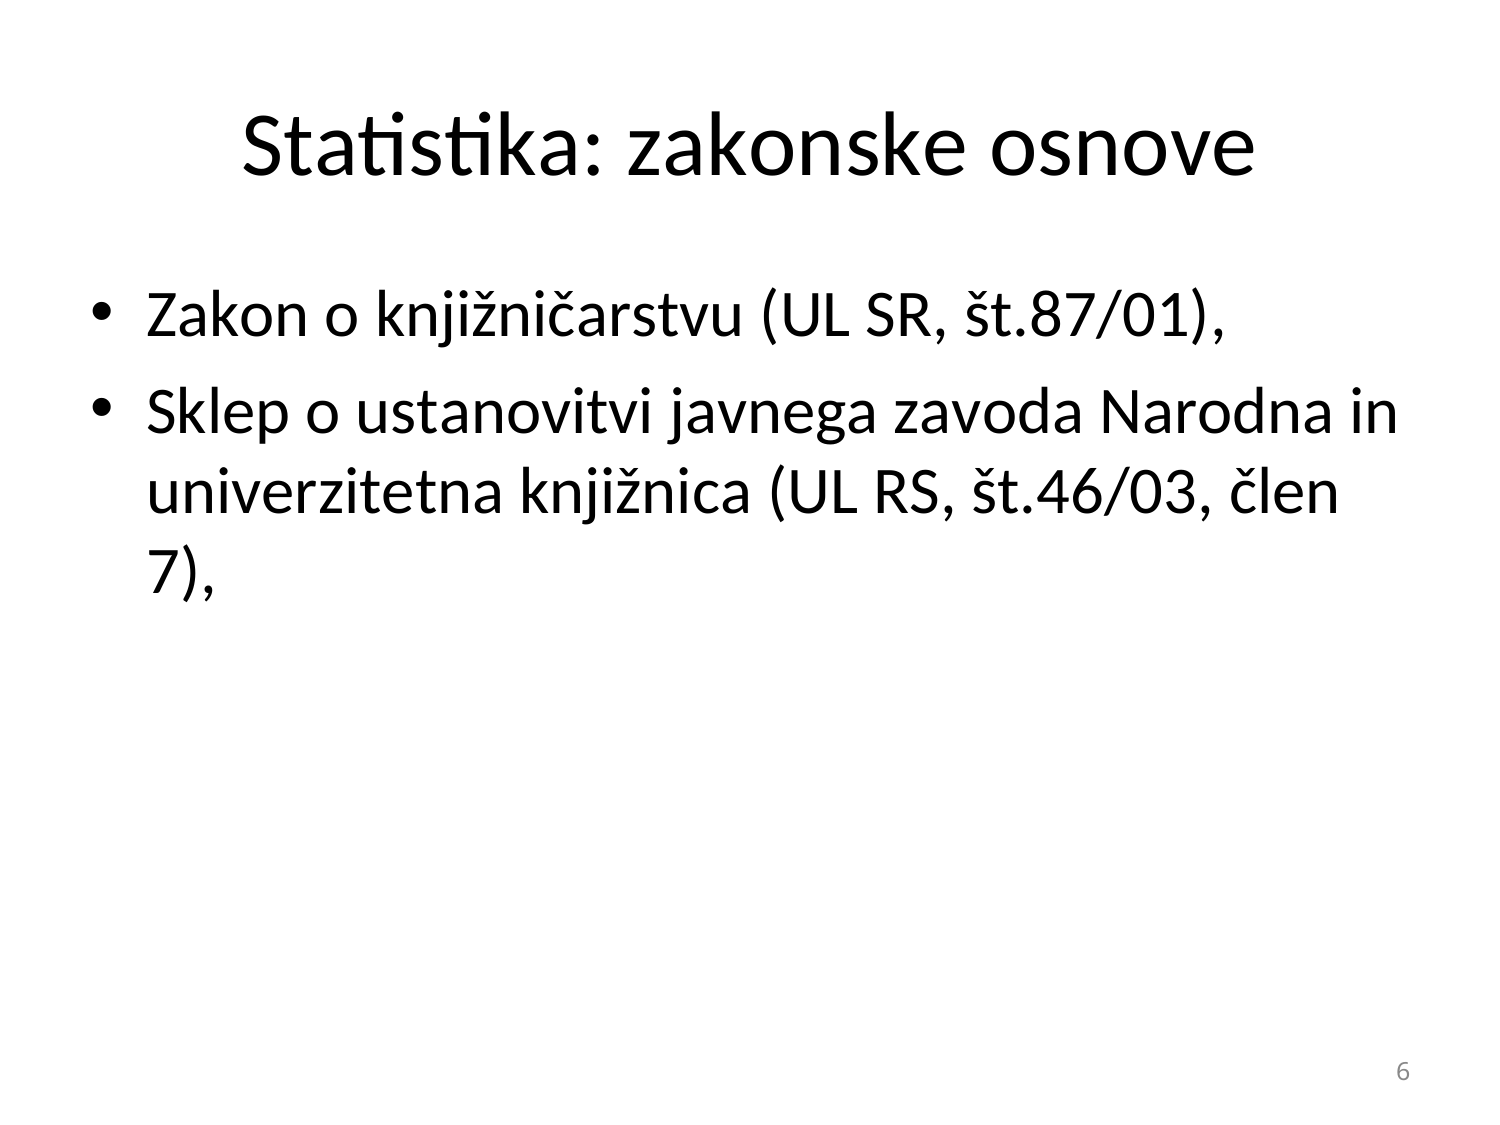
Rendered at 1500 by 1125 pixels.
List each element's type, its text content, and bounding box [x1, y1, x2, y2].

text_box <number> [1074, 1042, 1426, 1103]
list Zakon o knjižničarstvu (UL SR, št.87/01), Sklep o ustanovitvi javnega zavoda Narodna in univerzitetna knjižnica (UL RS, št.46/03, člen 7), [75, 262, 1426, 1006]
title Statistika: zakonske osnove [75, 45, 1426, 233]
